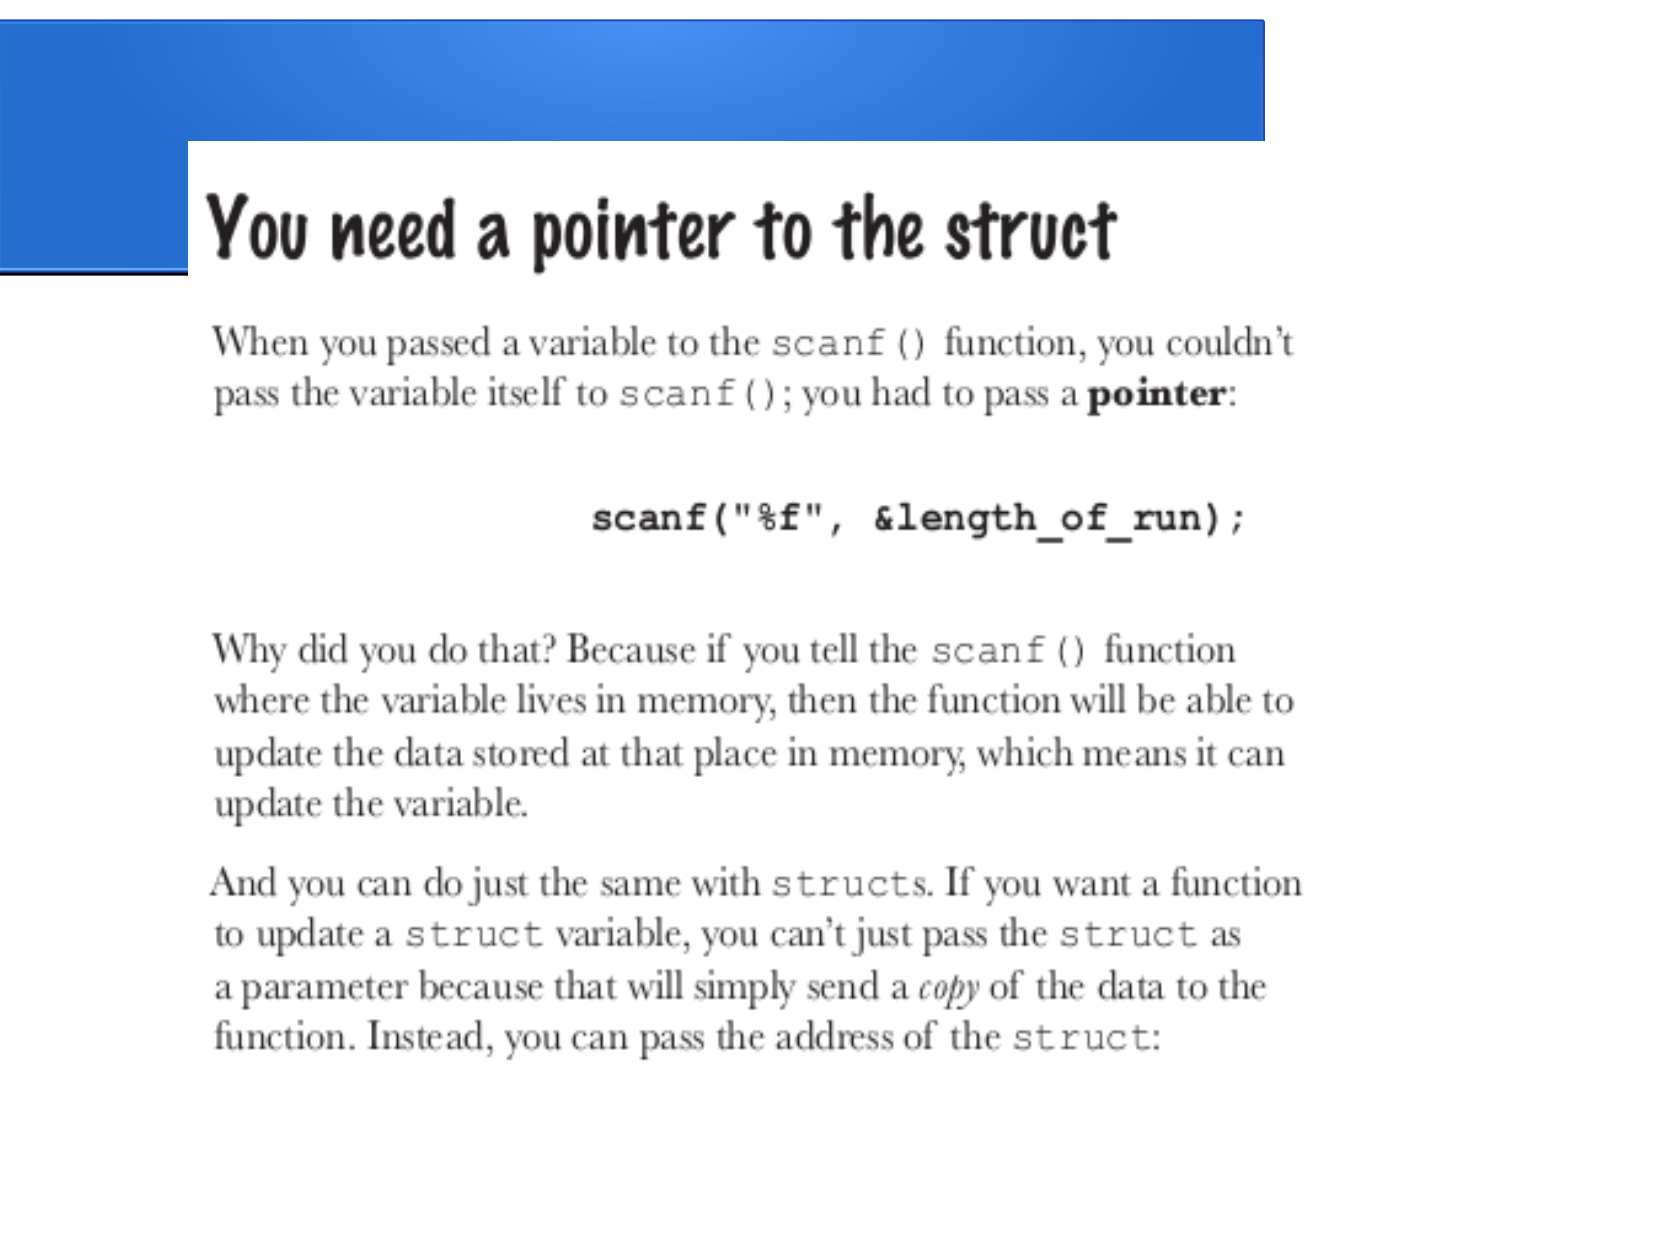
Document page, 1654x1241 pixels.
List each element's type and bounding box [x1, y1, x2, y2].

picture [188, 141, 1371, 1087]
